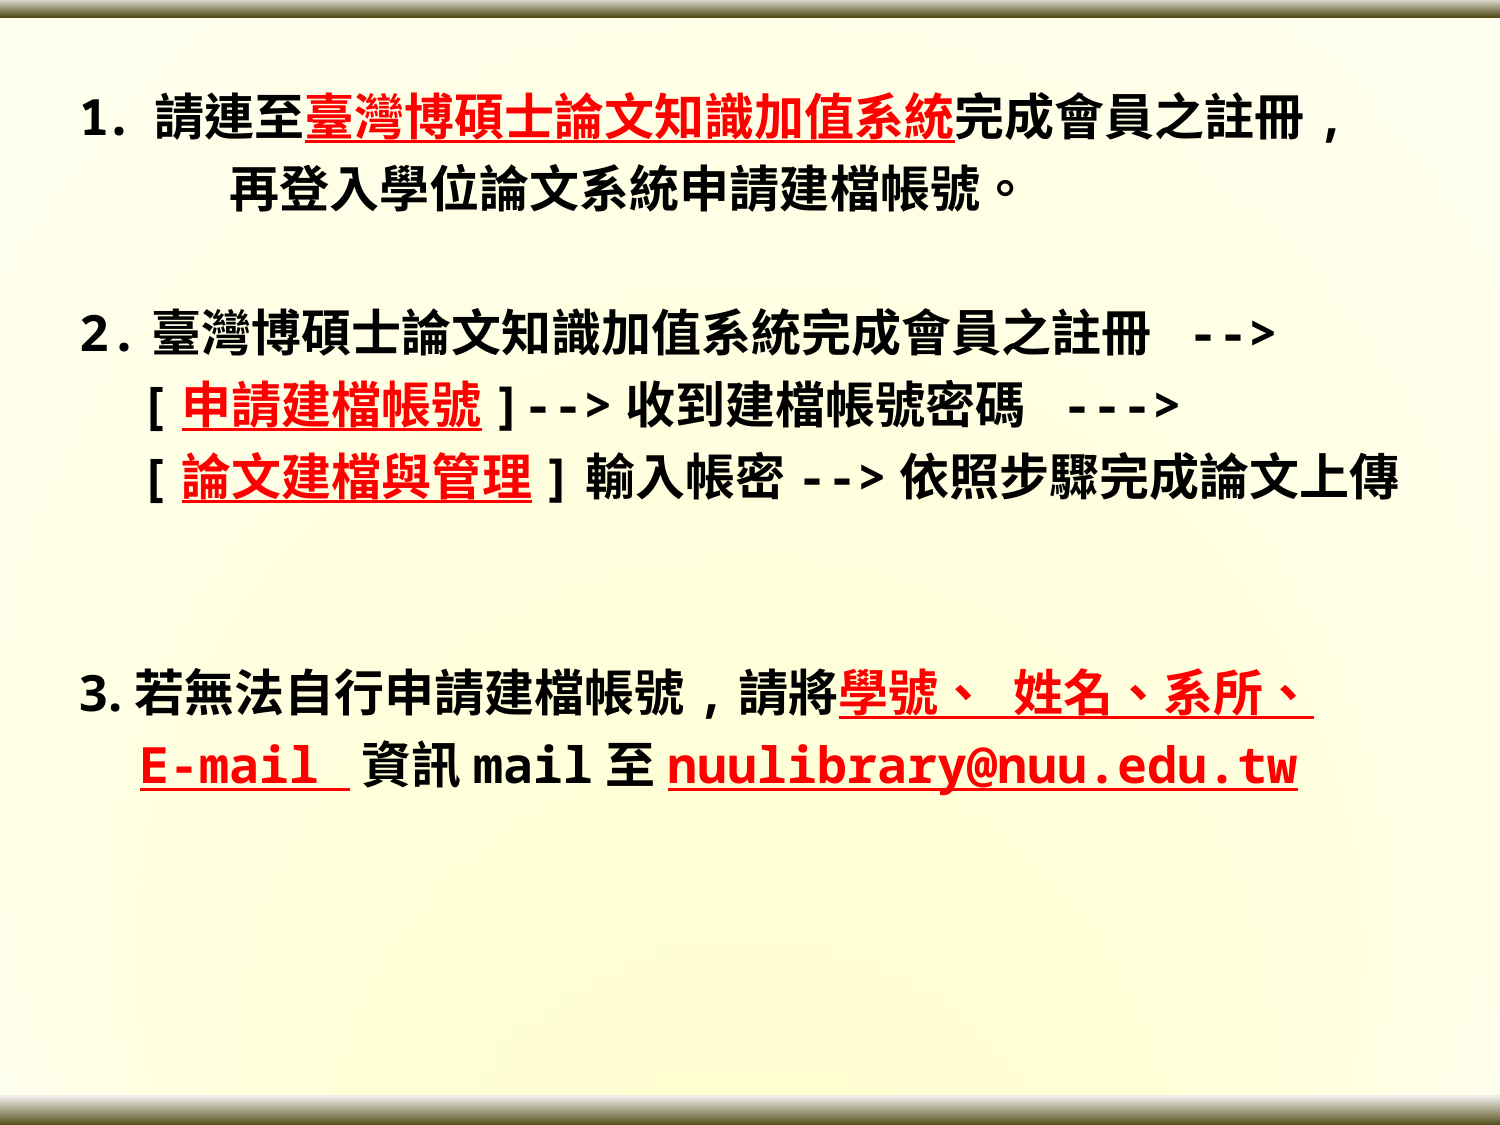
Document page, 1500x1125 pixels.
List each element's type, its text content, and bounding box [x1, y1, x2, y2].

text_box 請連至臺灣博碩士論文知識加值系統完成會員之註冊,再登入學位論文系統申請建檔帳號。 2.臺灣博碩士論文知識加值系統完成會員之註冊 --> [申請建檔帳號]-->收到建檔帳號密碼 ---> [論文建檔與管理]輸入帳密-->依照步驟完成論文上傳 3.若無法自行申請建檔帳號,請將學號、 姓名、系所、 E-mail 資訊mail至nuulibrary@nuu.edu.tw [65, 66, 1418, 1077]
